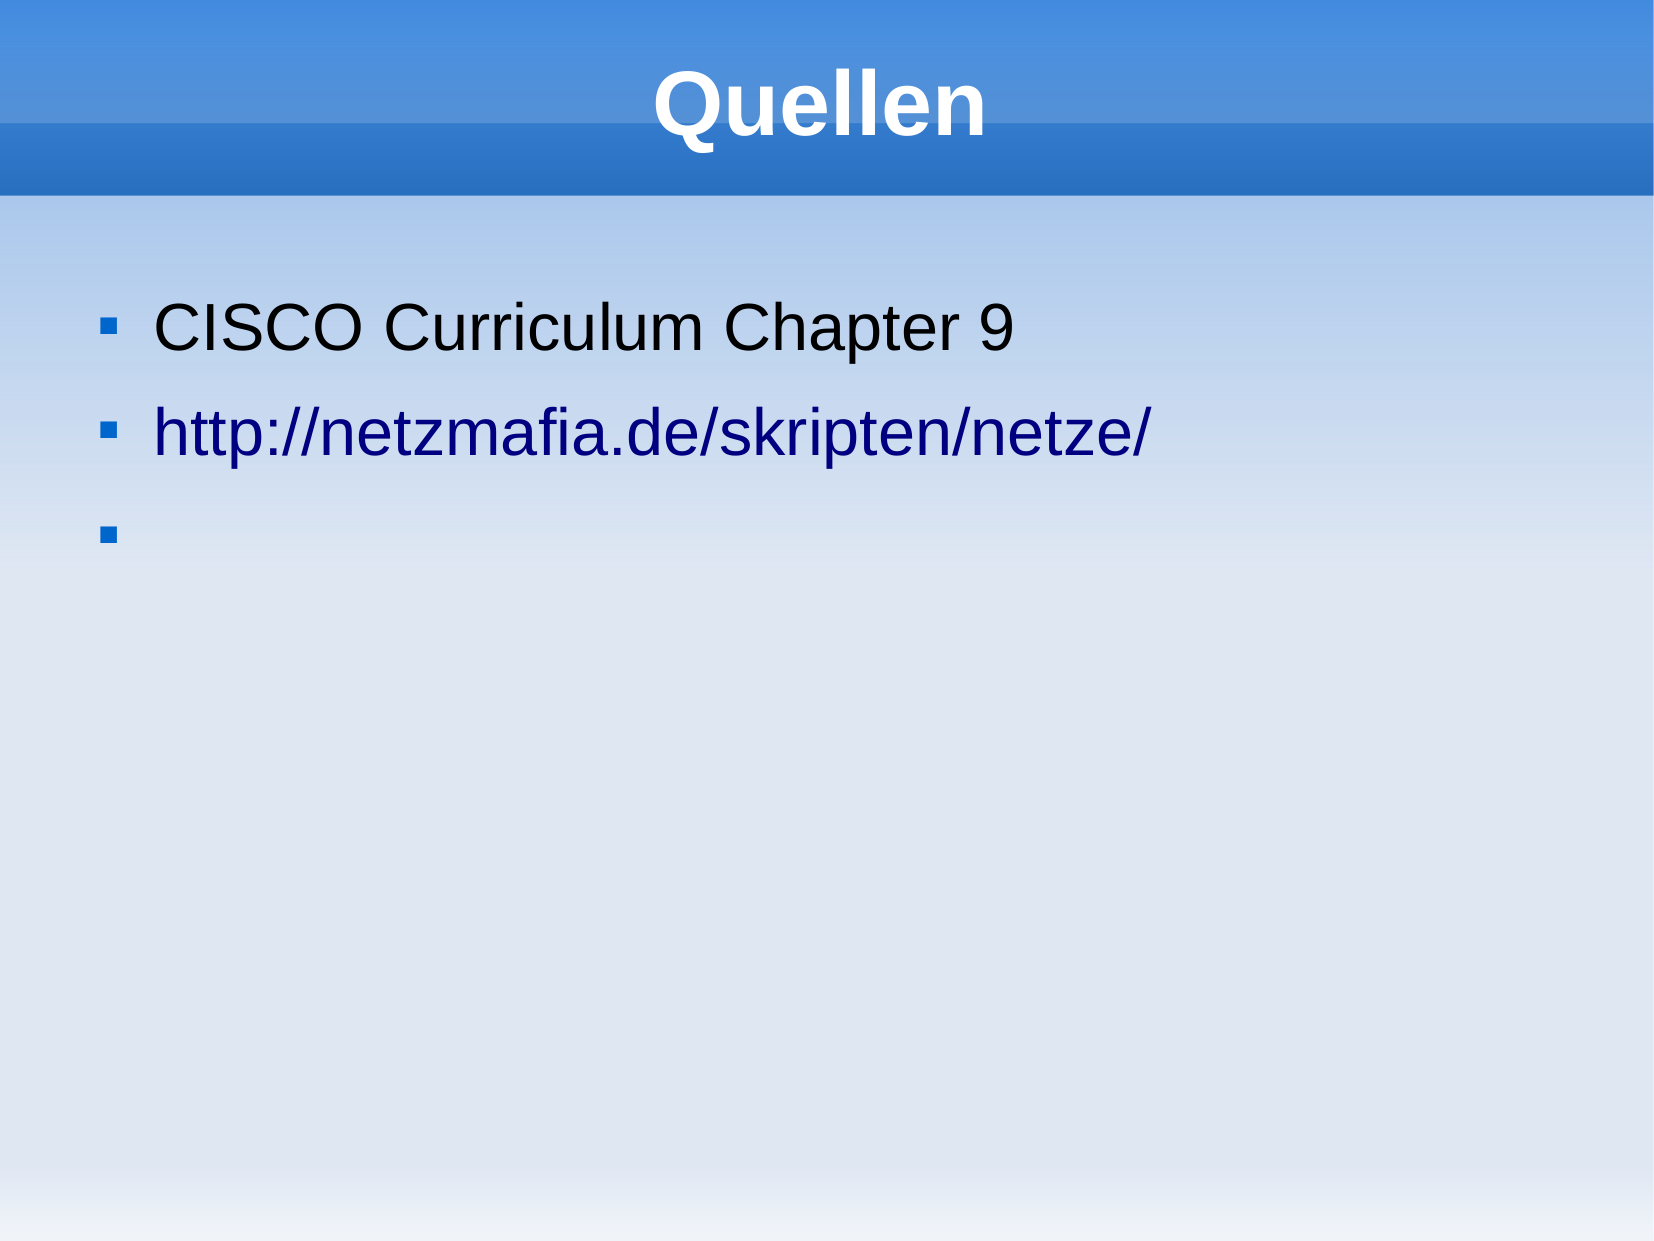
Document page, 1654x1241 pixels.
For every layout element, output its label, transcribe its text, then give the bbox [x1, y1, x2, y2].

list CISCO Curriculum Chapter 9 http://netzmafia.de/skripten/netze/ [82, 290, 1571, 1109]
picture [0, 0, 1654, 1241]
title Quellen [76, 0, 1565, 208]
